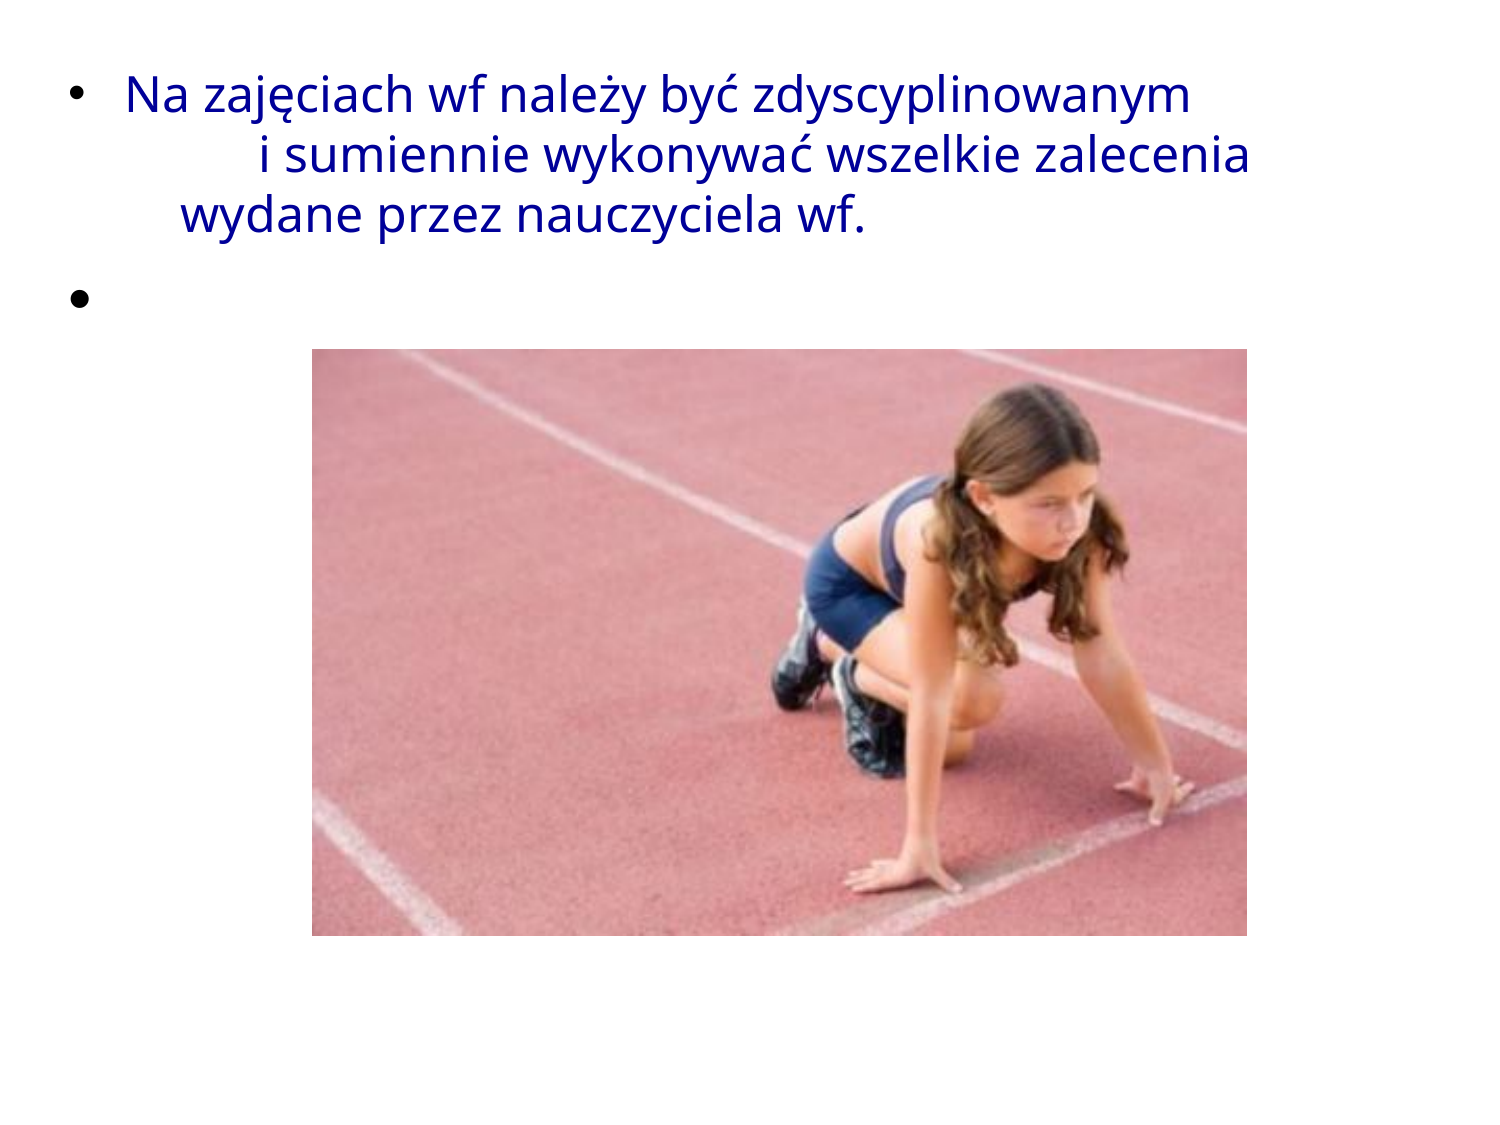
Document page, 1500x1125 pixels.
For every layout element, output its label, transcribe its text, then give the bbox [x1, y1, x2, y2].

list Na zajęciach wf należy być zdyscyplinowanym i sumiennie wykonywać wszelkie zalecenia wydane przez nauczyciela wf. [53, 54, 1404, 798]
picture [312, 349, 1247, 936]
